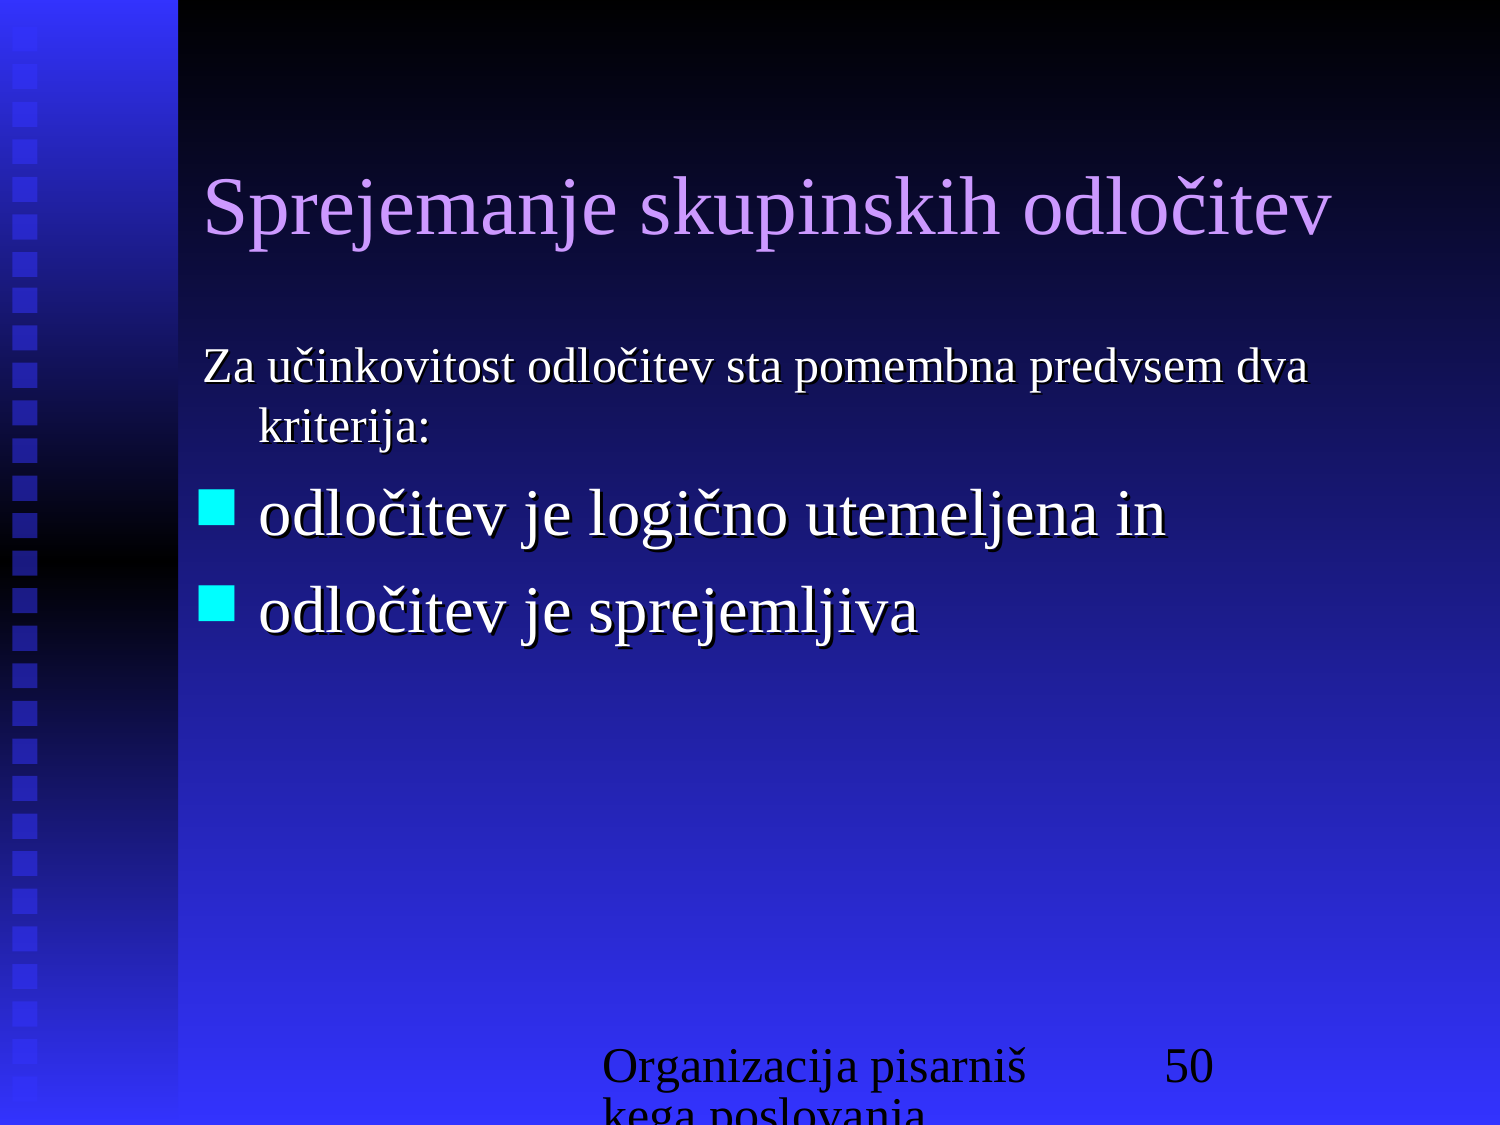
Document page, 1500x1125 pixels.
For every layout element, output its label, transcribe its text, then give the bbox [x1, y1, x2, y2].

list Za učinkovitost odločitev sta pomembna predvsem dva kriterija: odločitev je logično utemeljena in odločitev je sprejemljiva [187, 324, 1463, 1001]
title Sprejemanje skupinskih odločitev [187, 115, 1463, 288]
